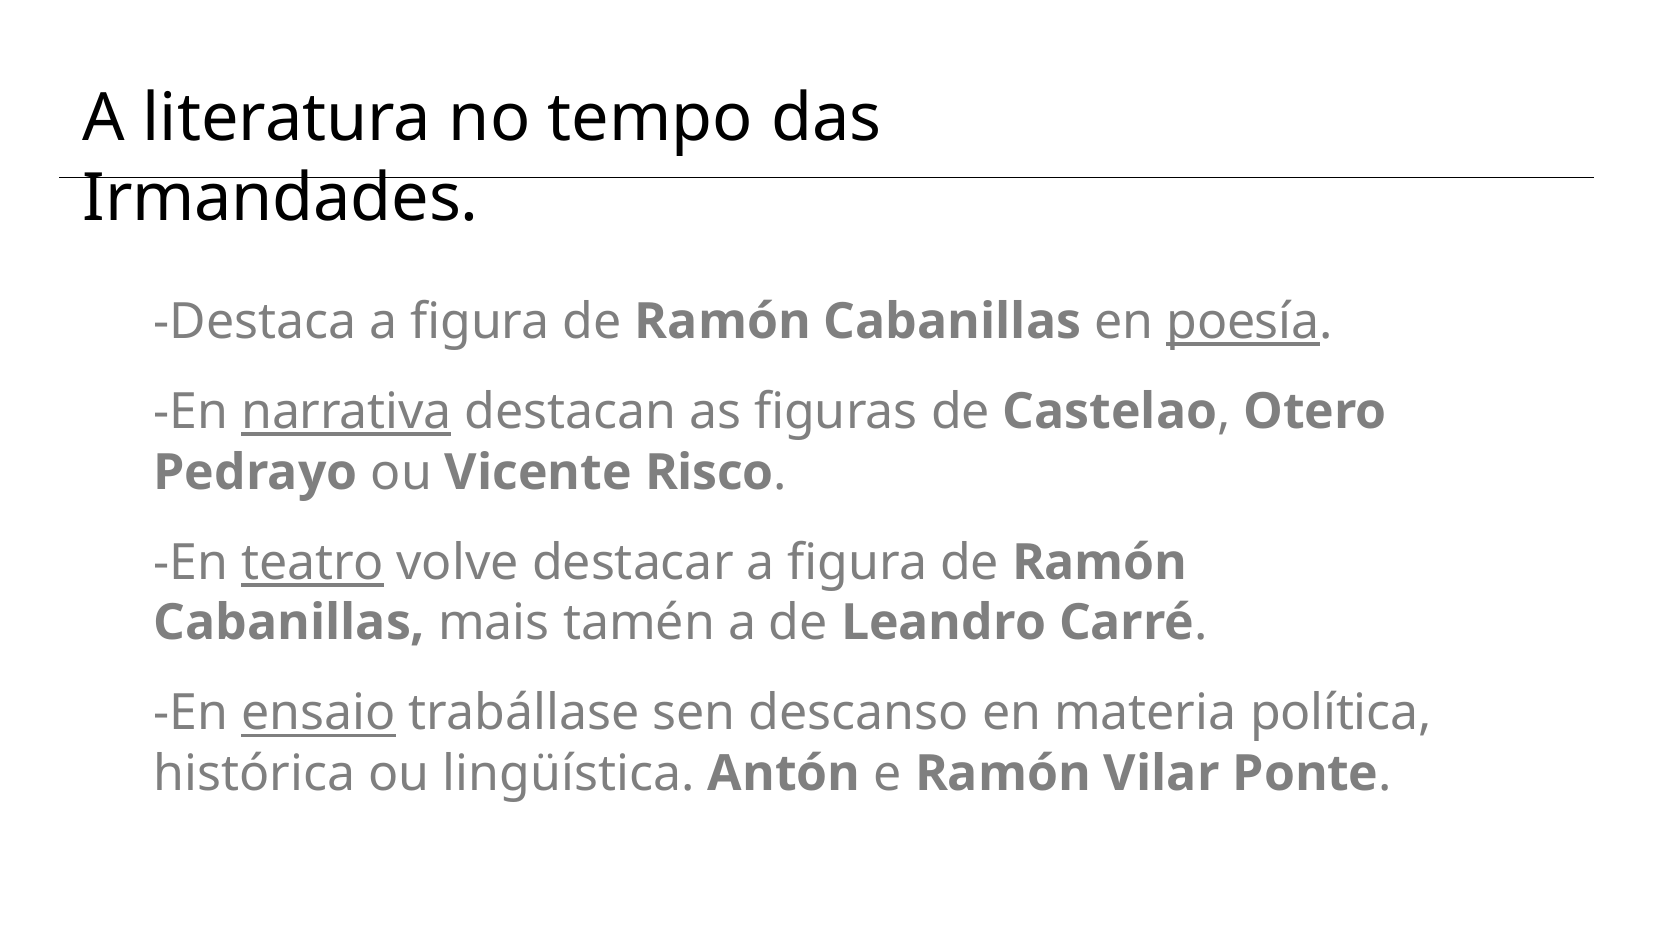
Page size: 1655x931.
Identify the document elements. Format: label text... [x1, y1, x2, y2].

title A literatura no tempo das Irmandades. [80, 63, 1256, 160]
list -Destaca a figura de Ramón Cabanillas en poesía. -En narrativa destacan as figuras de Castelao, Otero Pedrayo ou Vicente Risco. -En teatro volve destacar a figura de Ramón Cabanillas, mais tamén a de Leandro Carré. -En ensaio trabállase sen descanso en materia política, histórica ou lingüística. Antón e Ramón Vilar Ponte. [49, 160, 1606, 828]
